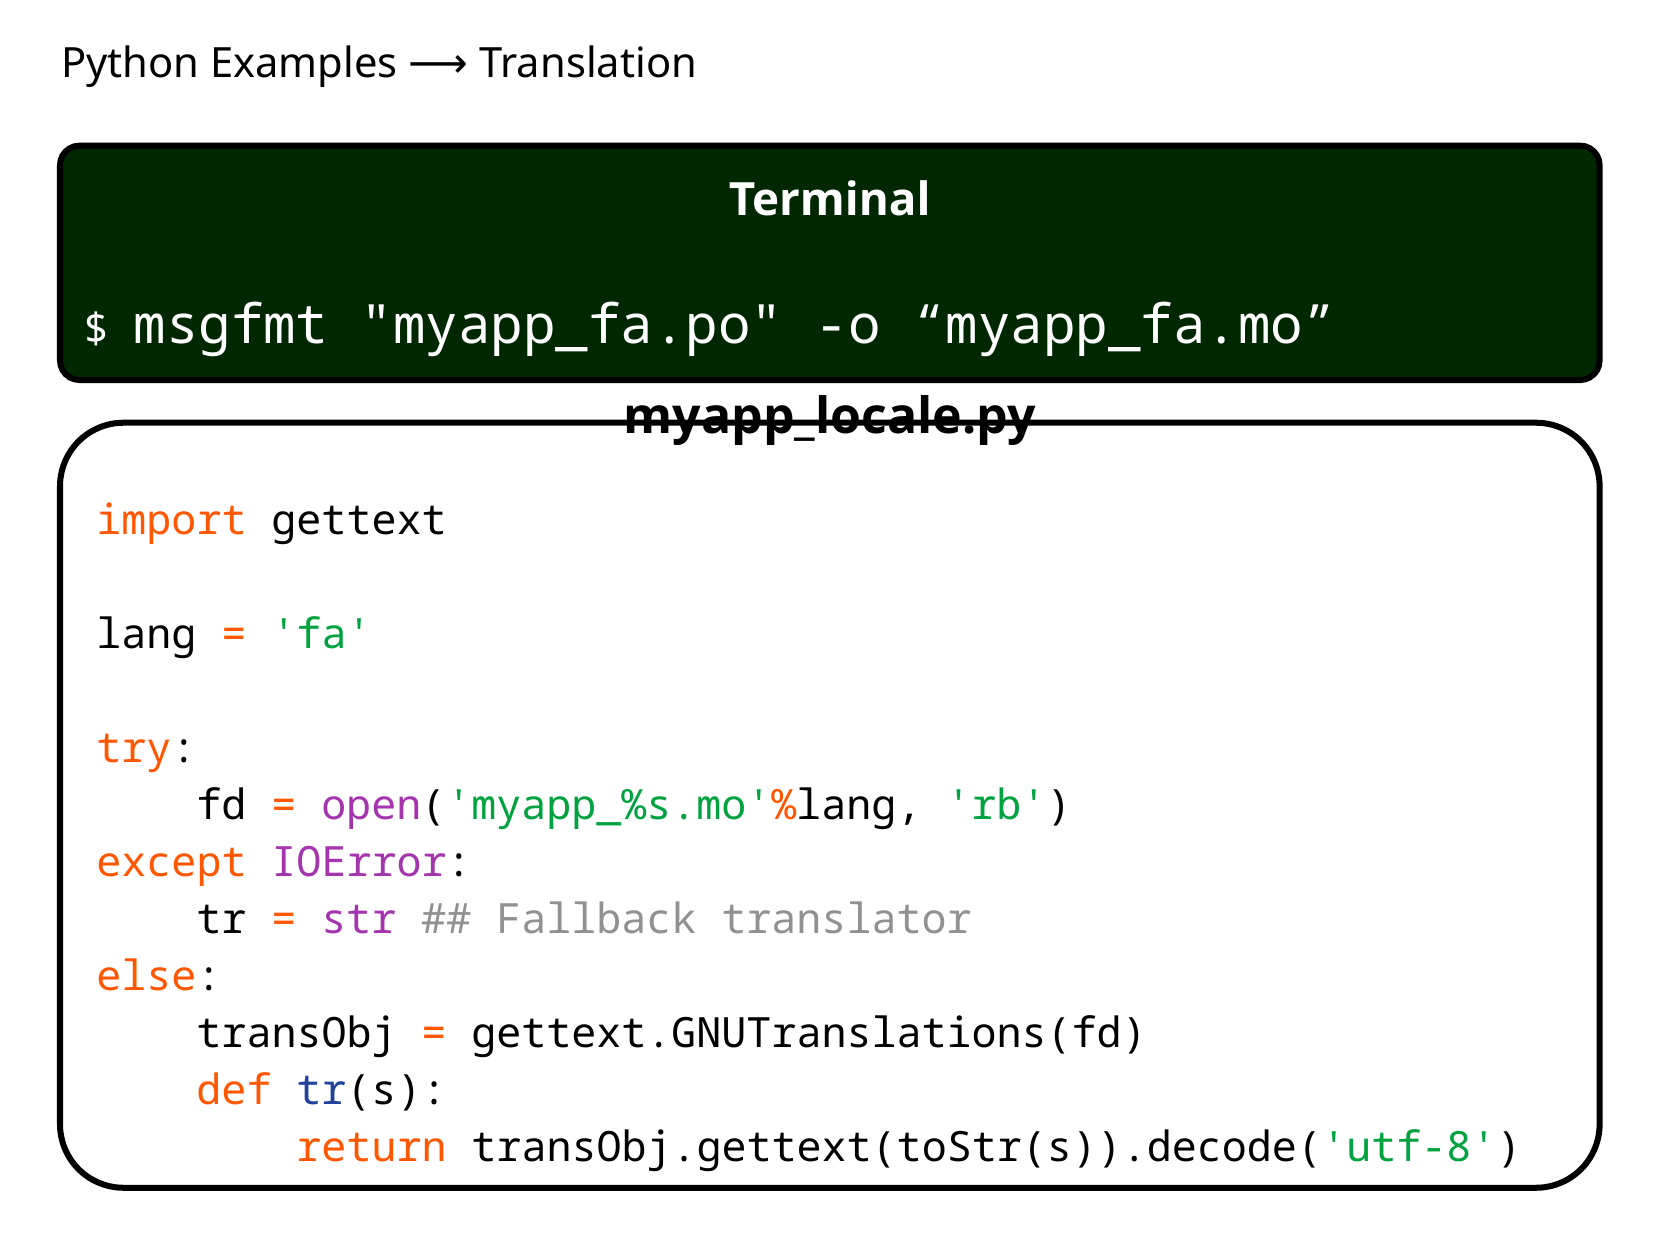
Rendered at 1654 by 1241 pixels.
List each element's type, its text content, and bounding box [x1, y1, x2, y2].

text_box Python Examples ⟶ Translation [46, 25, 659, 109]
text_box myapp_locale.py import gettext lang = 'fa' try: fd = open('myapp_%s.mo'%lang, 'rb') except IOError: tr = str ## Fallback translator else: transObj = gettext.GNUTranslations(fd) def tr(s): return transObj.gettext(toStr(s)).decode('utf-8') [60, 422, 1600, 1188]
text_box Terminal $ msgfmt "myapp_fa.po" -o “myapp_fa.mo” [60, 145, 1600, 381]
